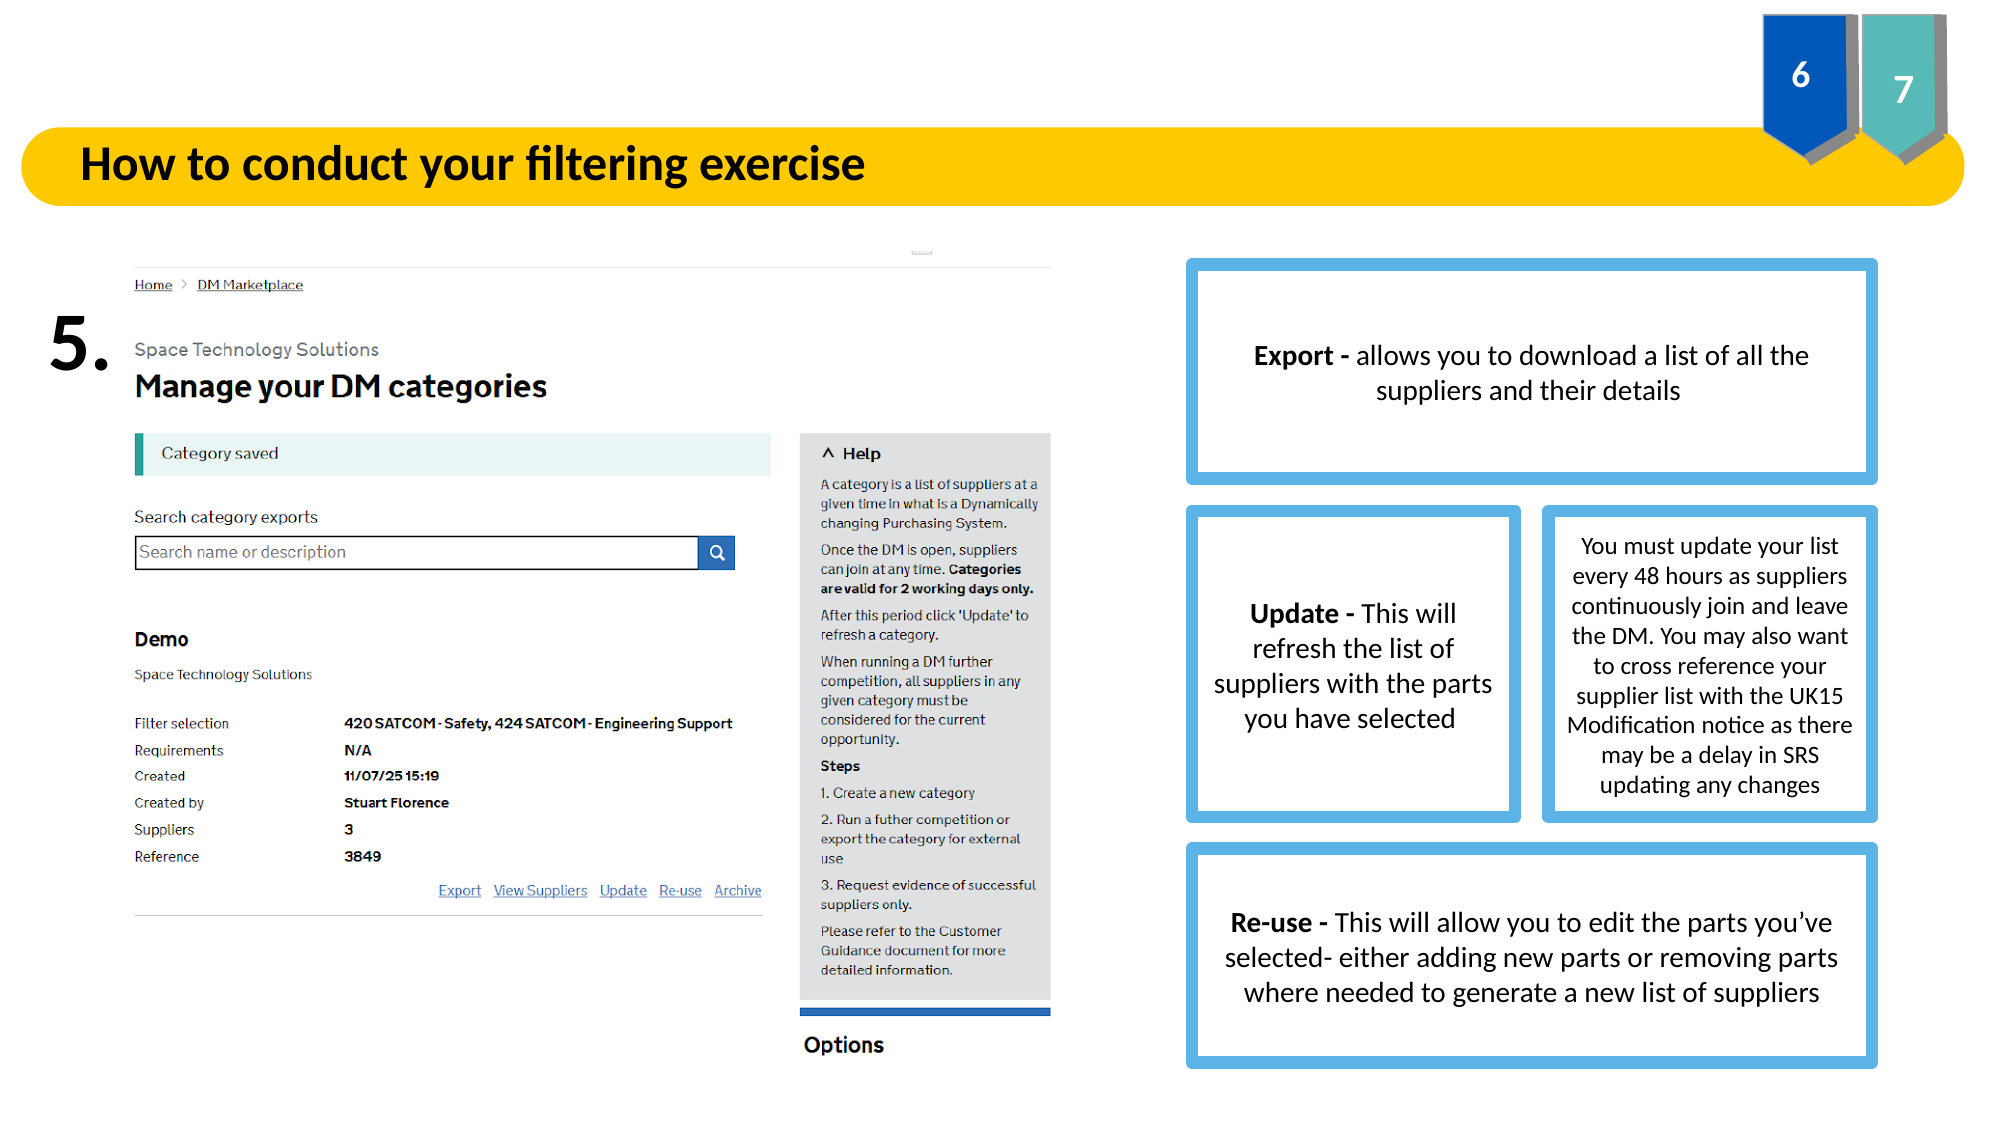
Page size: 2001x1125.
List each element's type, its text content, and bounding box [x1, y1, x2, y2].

text_box You must update your list every 48 hours as suppliers continuously join and leave the DM. You may also want to cross reference your supplier list with the UK15 Modification notice as there may be a delay in SRS updating any changes [1548, 511, 1873, 817]
text_box Re-use - This will allow you to edit the parts you’ve selected- either adding new parts or removing parts where needed to generate a new list of suppliers [1191, 848, 1873, 1063]
text_box Update - This will refresh the list of suppliers with the parts you have selected [1191, 511, 1516, 817]
text_box [1862, 14, 1935, 159]
text_box 5. [33, 272, 139, 430]
text_box Export - allows you to download a list of all the suppliers and their details [1191, 264, 1873, 479]
picture [65, 251, 1107, 1076]
text_box 7 [1878, 46, 1924, 121]
text_box How to conduct your filtering exercise [65, 115, 1300, 161]
text_box [1763, 14, 1846, 159]
text_box 6 [1771, 34, 1830, 119]
